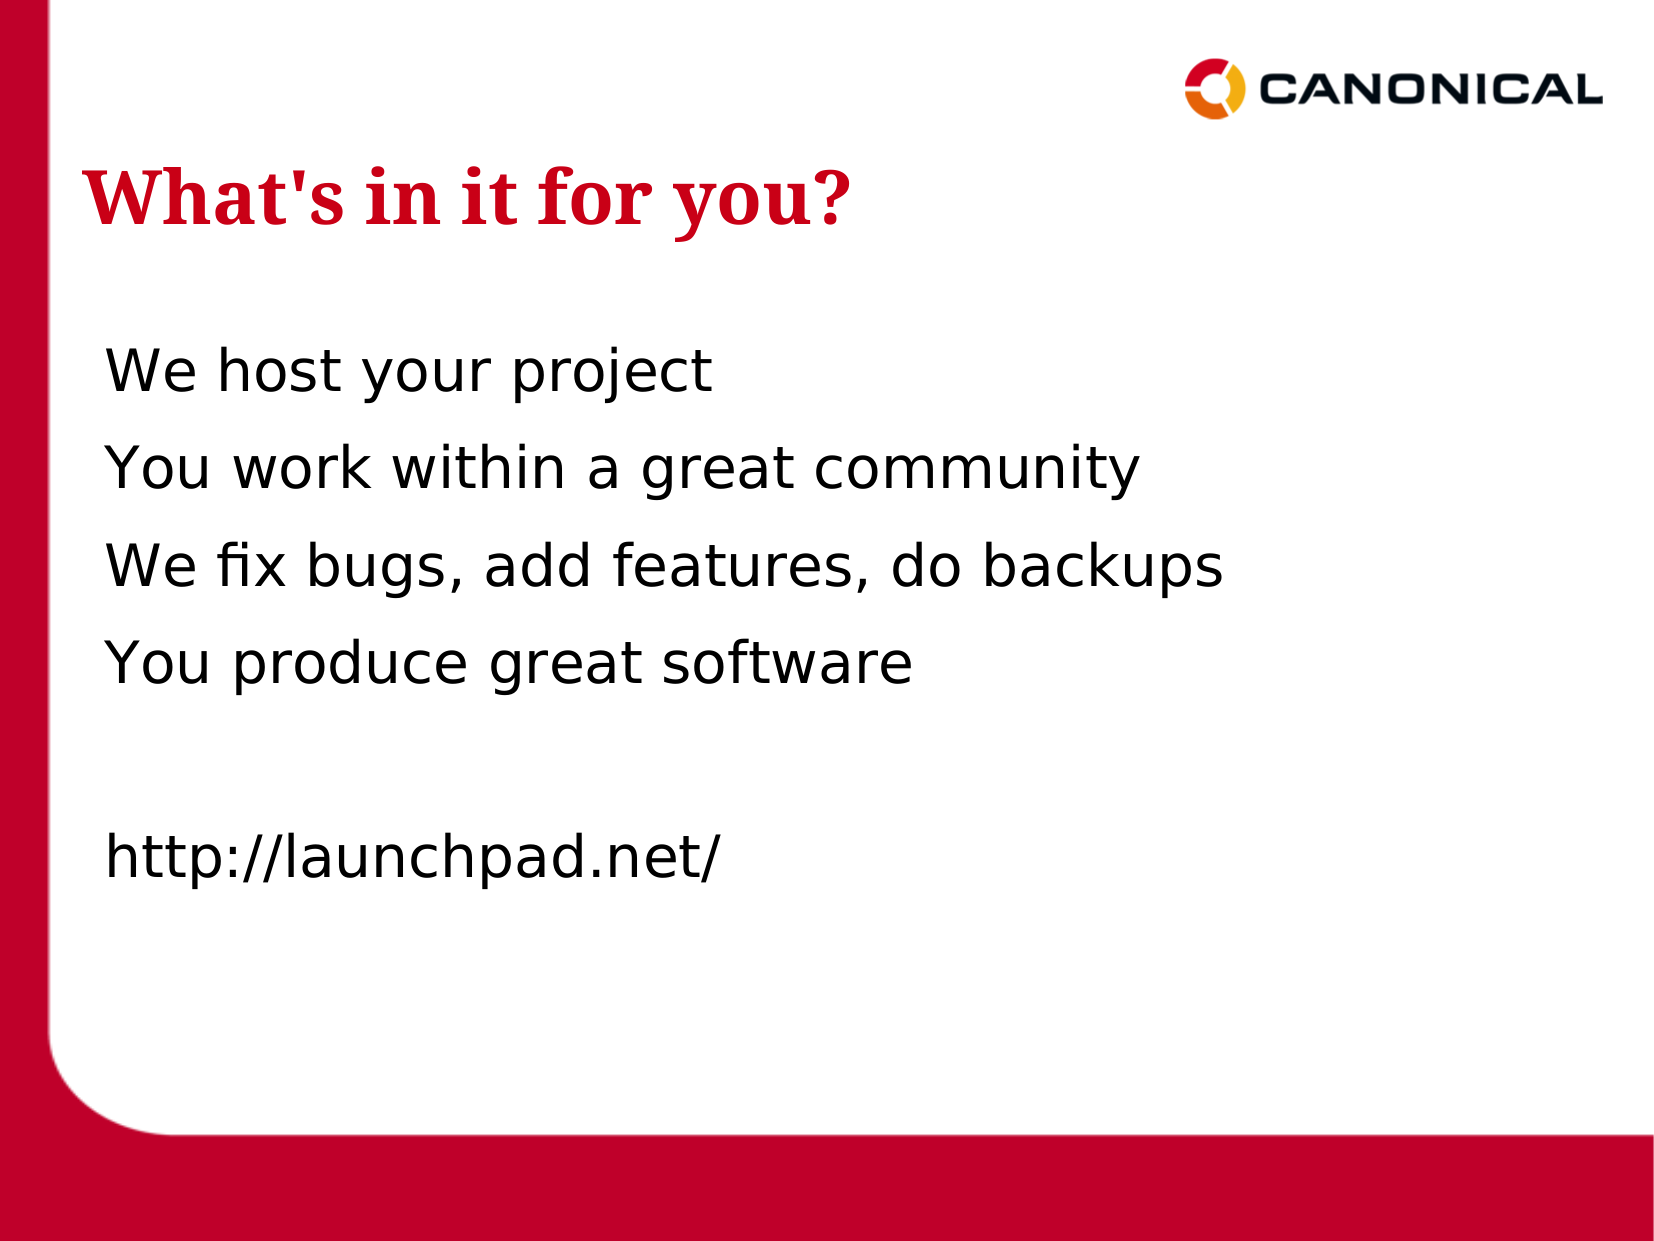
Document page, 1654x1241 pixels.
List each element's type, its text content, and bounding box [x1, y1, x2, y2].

list We host your project You work within a great community We fix bugs, add features, do backups You produce great software http://launchpad.net/ [86, 337, 1576, 1142]
picture [0, 0, 1654, 1241]
title What's in it for you? [82, 111, 1571, 279]
